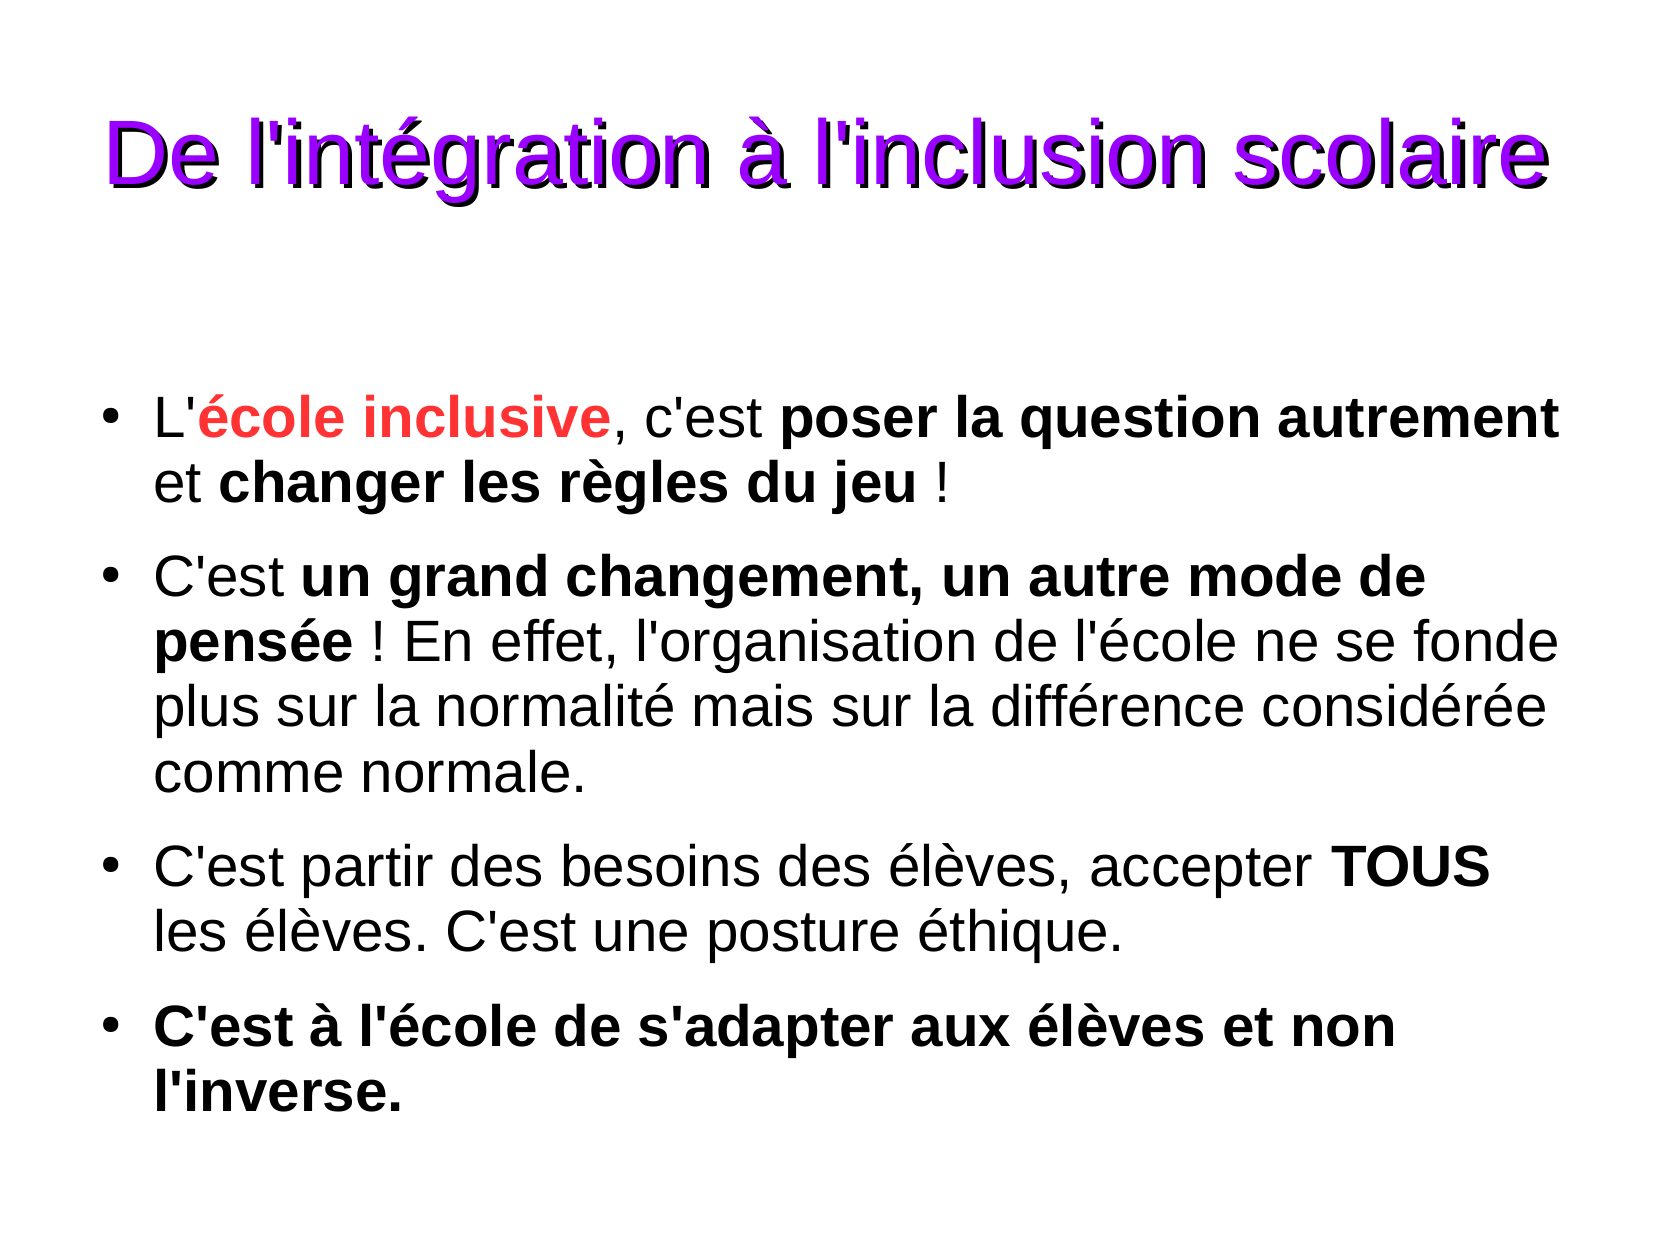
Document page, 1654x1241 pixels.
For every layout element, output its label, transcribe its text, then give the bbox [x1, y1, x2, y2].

list L'école inclusive, c'est poser la question autrement et changer les règles du jeu ! C'est un grand changement, un autre mode de pensée ! En effet, l'organisation de l'école ne se fonde plus sur la normalité mais sur la différence considérée comme normale. C'est partir des besoins des élèves, accepter TOUS les élèves. C'est une posture éthique. C'est à l'école de s'adapter aux élèves et non l'inverse. [82, 290, 1571, 1201]
title De l'intégration à l'inclusion scolaire [82, 49, 1571, 257]
